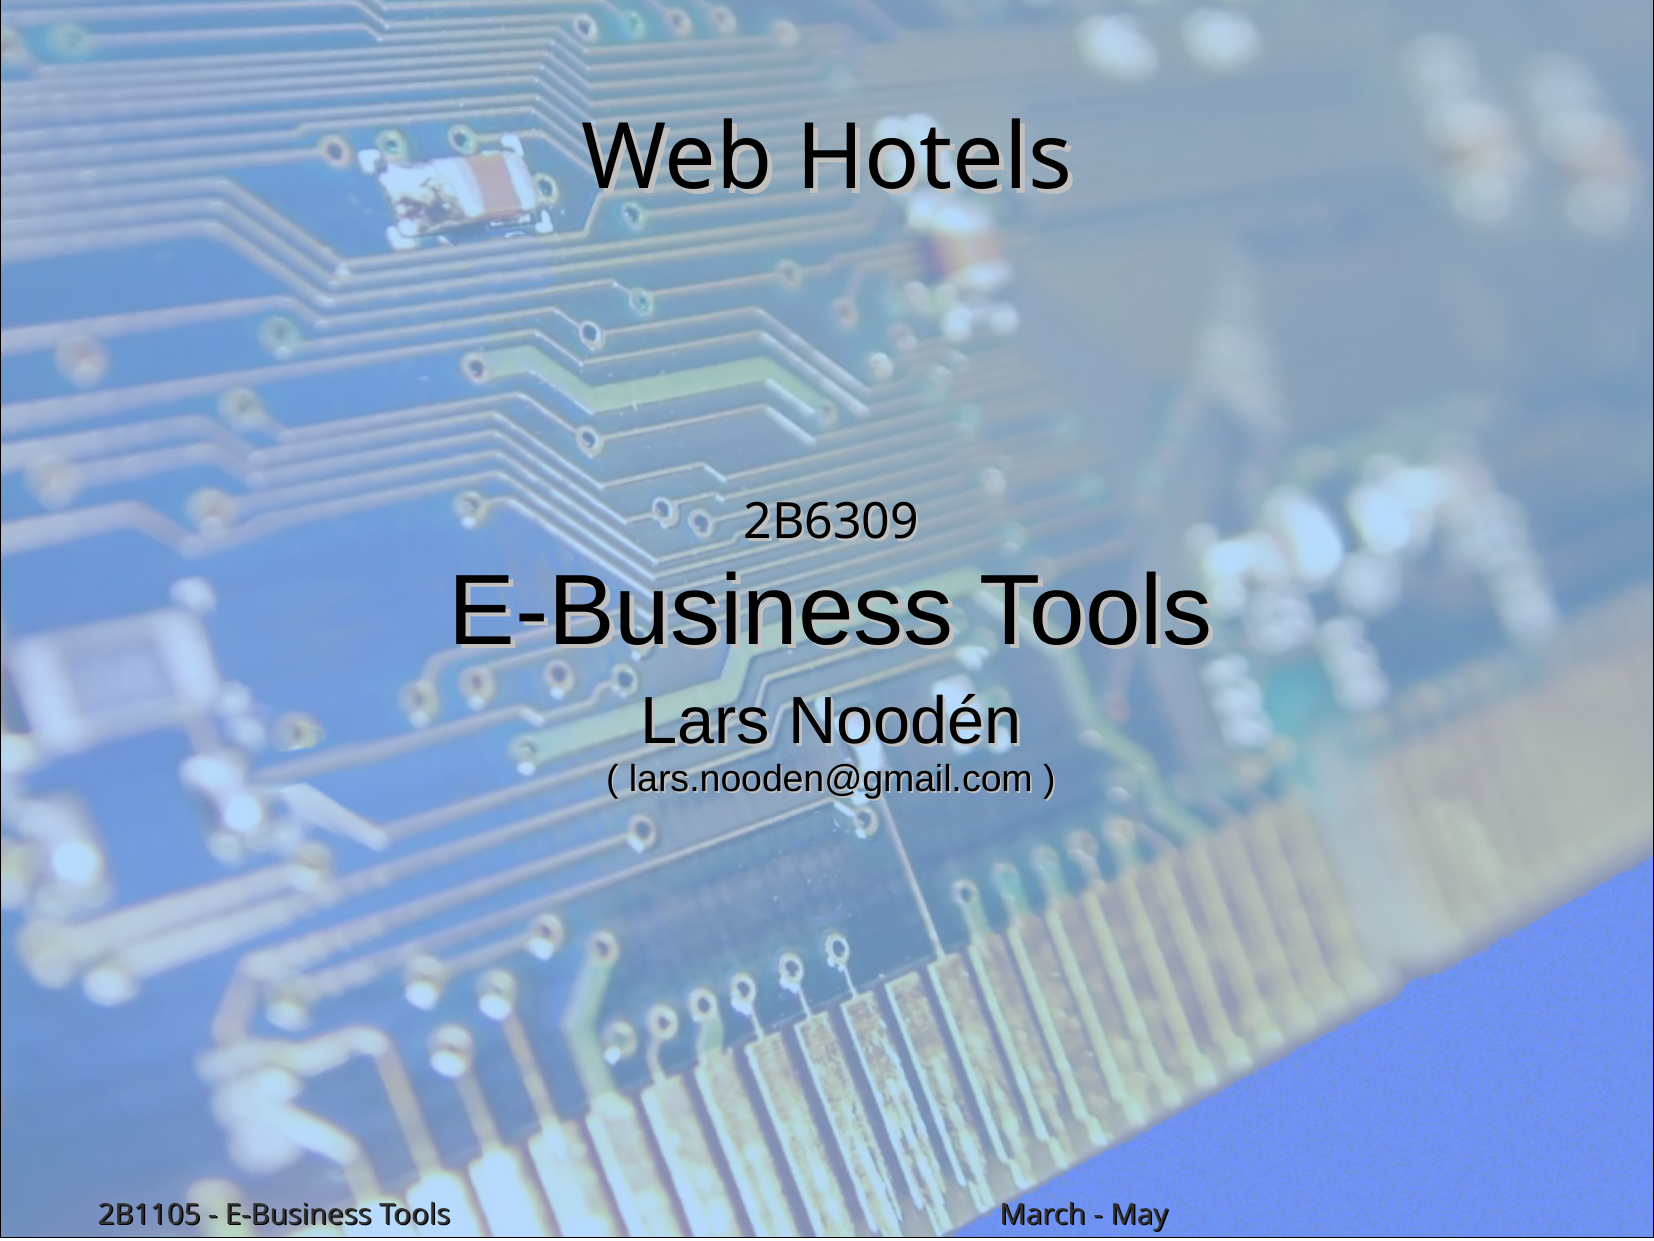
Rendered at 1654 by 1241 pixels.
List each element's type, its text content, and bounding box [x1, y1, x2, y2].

subtitle 2B6309 E-Business Tools Lars Noodén ( lars.nooden@gmail.com ) [86, 300, 1576, 1119]
title Web Hotels [82, 49, 1571, 257]
